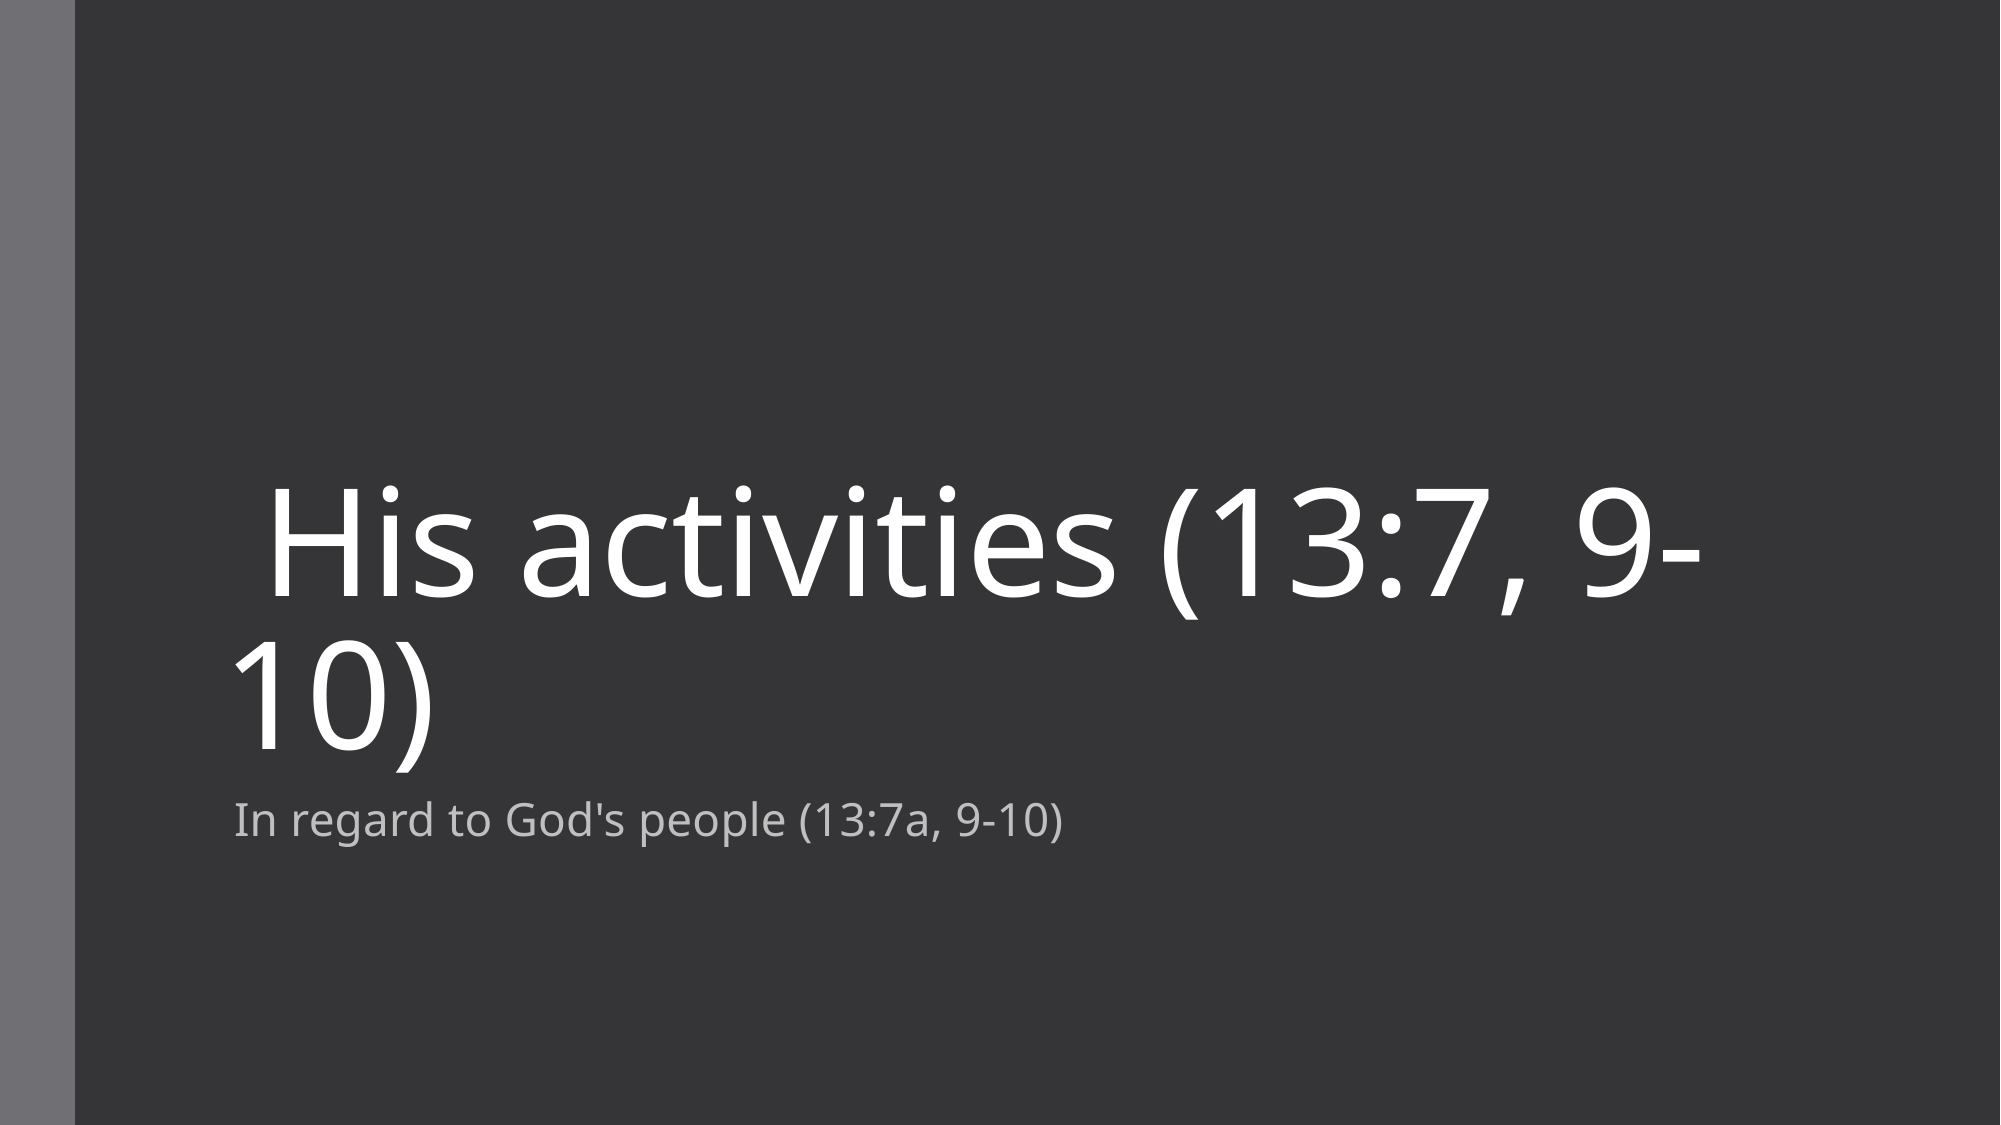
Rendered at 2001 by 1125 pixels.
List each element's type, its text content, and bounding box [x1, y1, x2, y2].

title His activities (13:7, 9-10) [206, 124, 1752, 787]
subtitle In regard to God's people (13:7a, 9-10) [206, 787, 1752, 1066]
